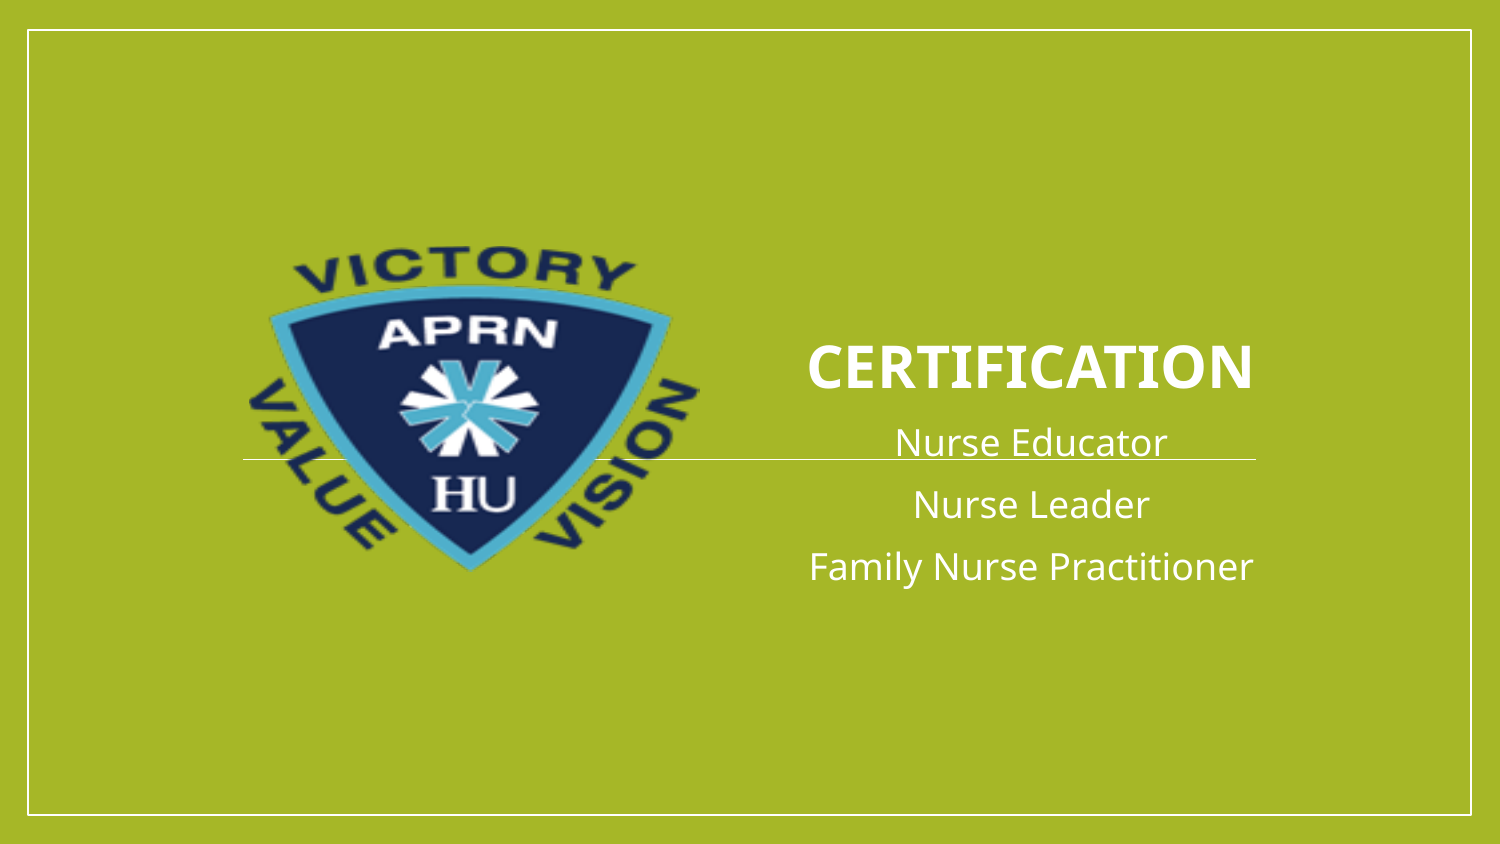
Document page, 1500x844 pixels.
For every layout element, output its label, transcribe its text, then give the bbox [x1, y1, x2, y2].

picture [1374, 718, 1475, 819]
title Certification [737, 296, 1325, 409]
picture [249, 246, 700, 572]
subtitle Nurse Educator Nurse Leader Family Nurse Practitioner [762, 416, 1300, 585]
